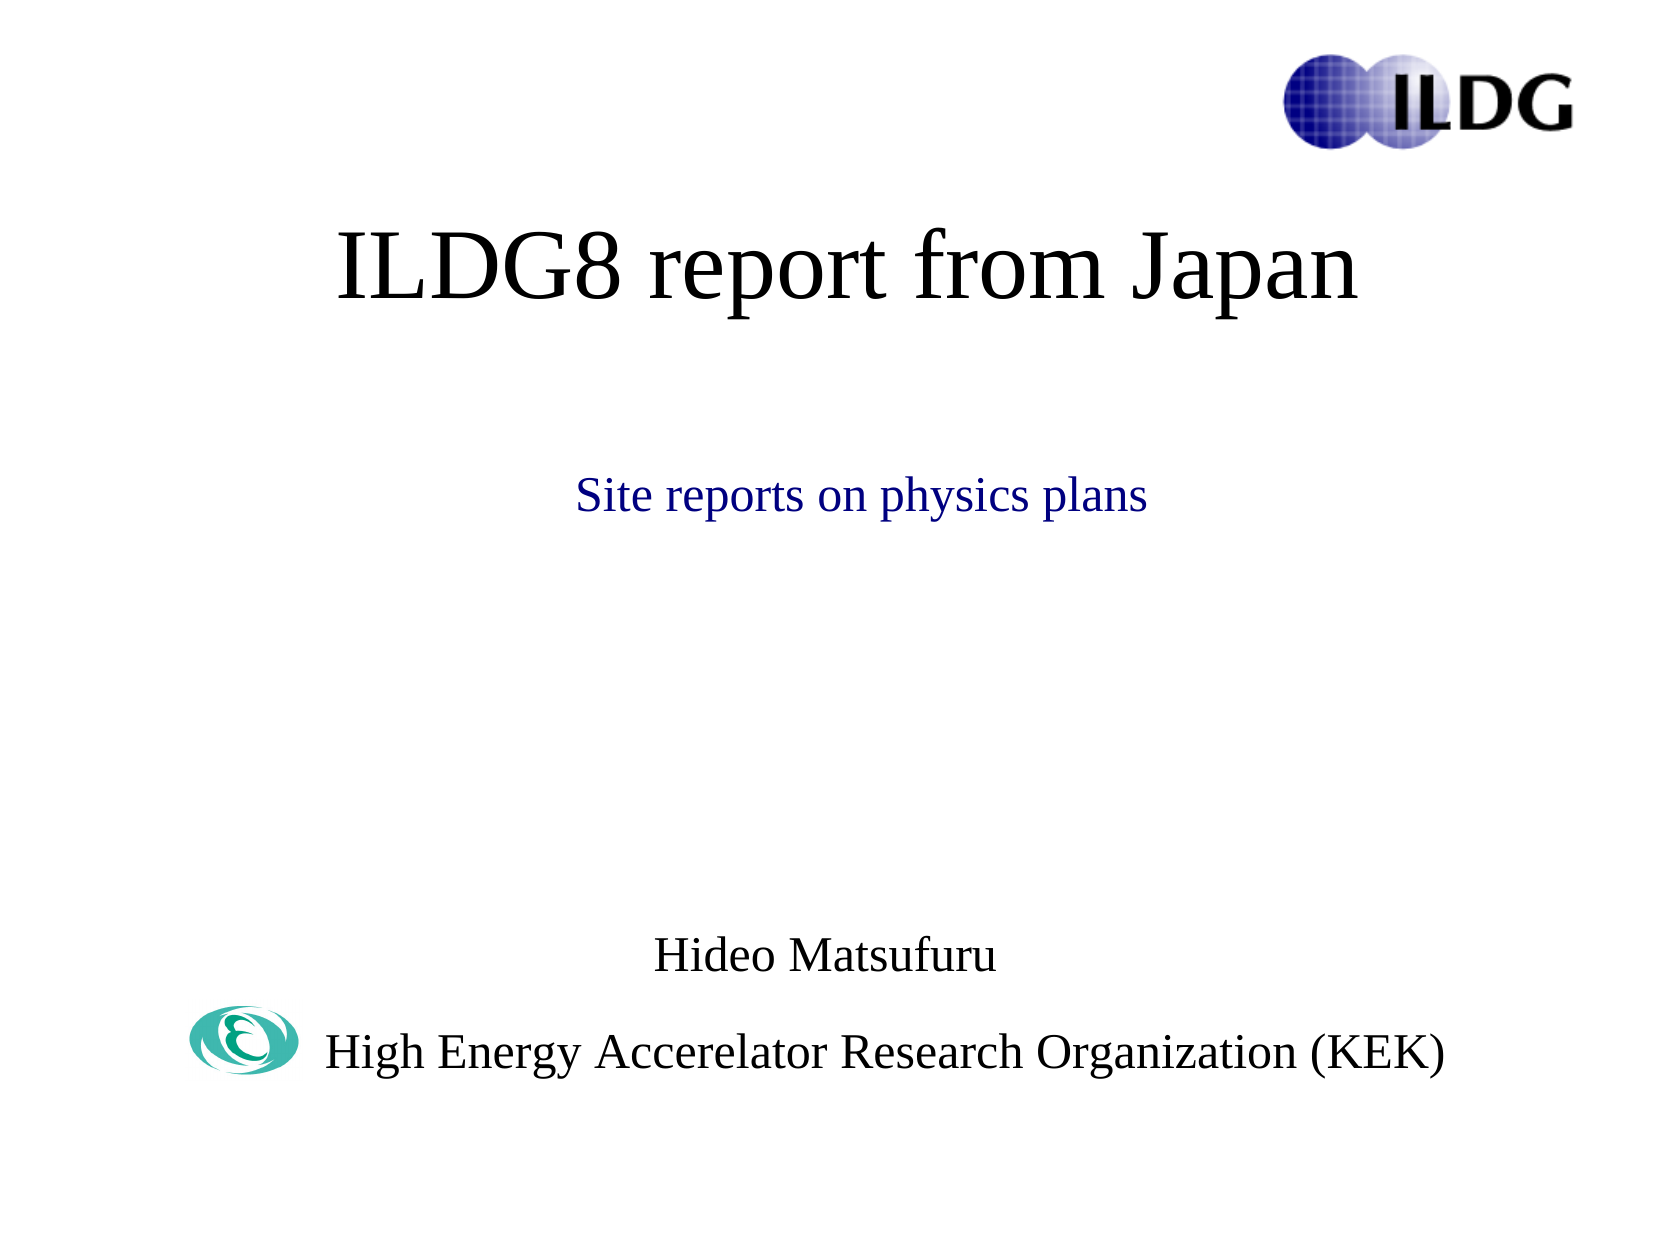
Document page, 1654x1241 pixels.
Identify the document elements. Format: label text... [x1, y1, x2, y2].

picture [185, 999, 303, 1081]
picture [1258, 53, 1592, 153]
text_box ILDG8 report from Japan [335, 209, 1361, 331]
text_box Hideo Matsufuru [653, 927, 998, 988]
text_box Site reports on physics plans [504, 466, 1338, 548]
text_box High Energy Accerelator Research Organization (KEK) [324, 1023, 1447, 1085]
